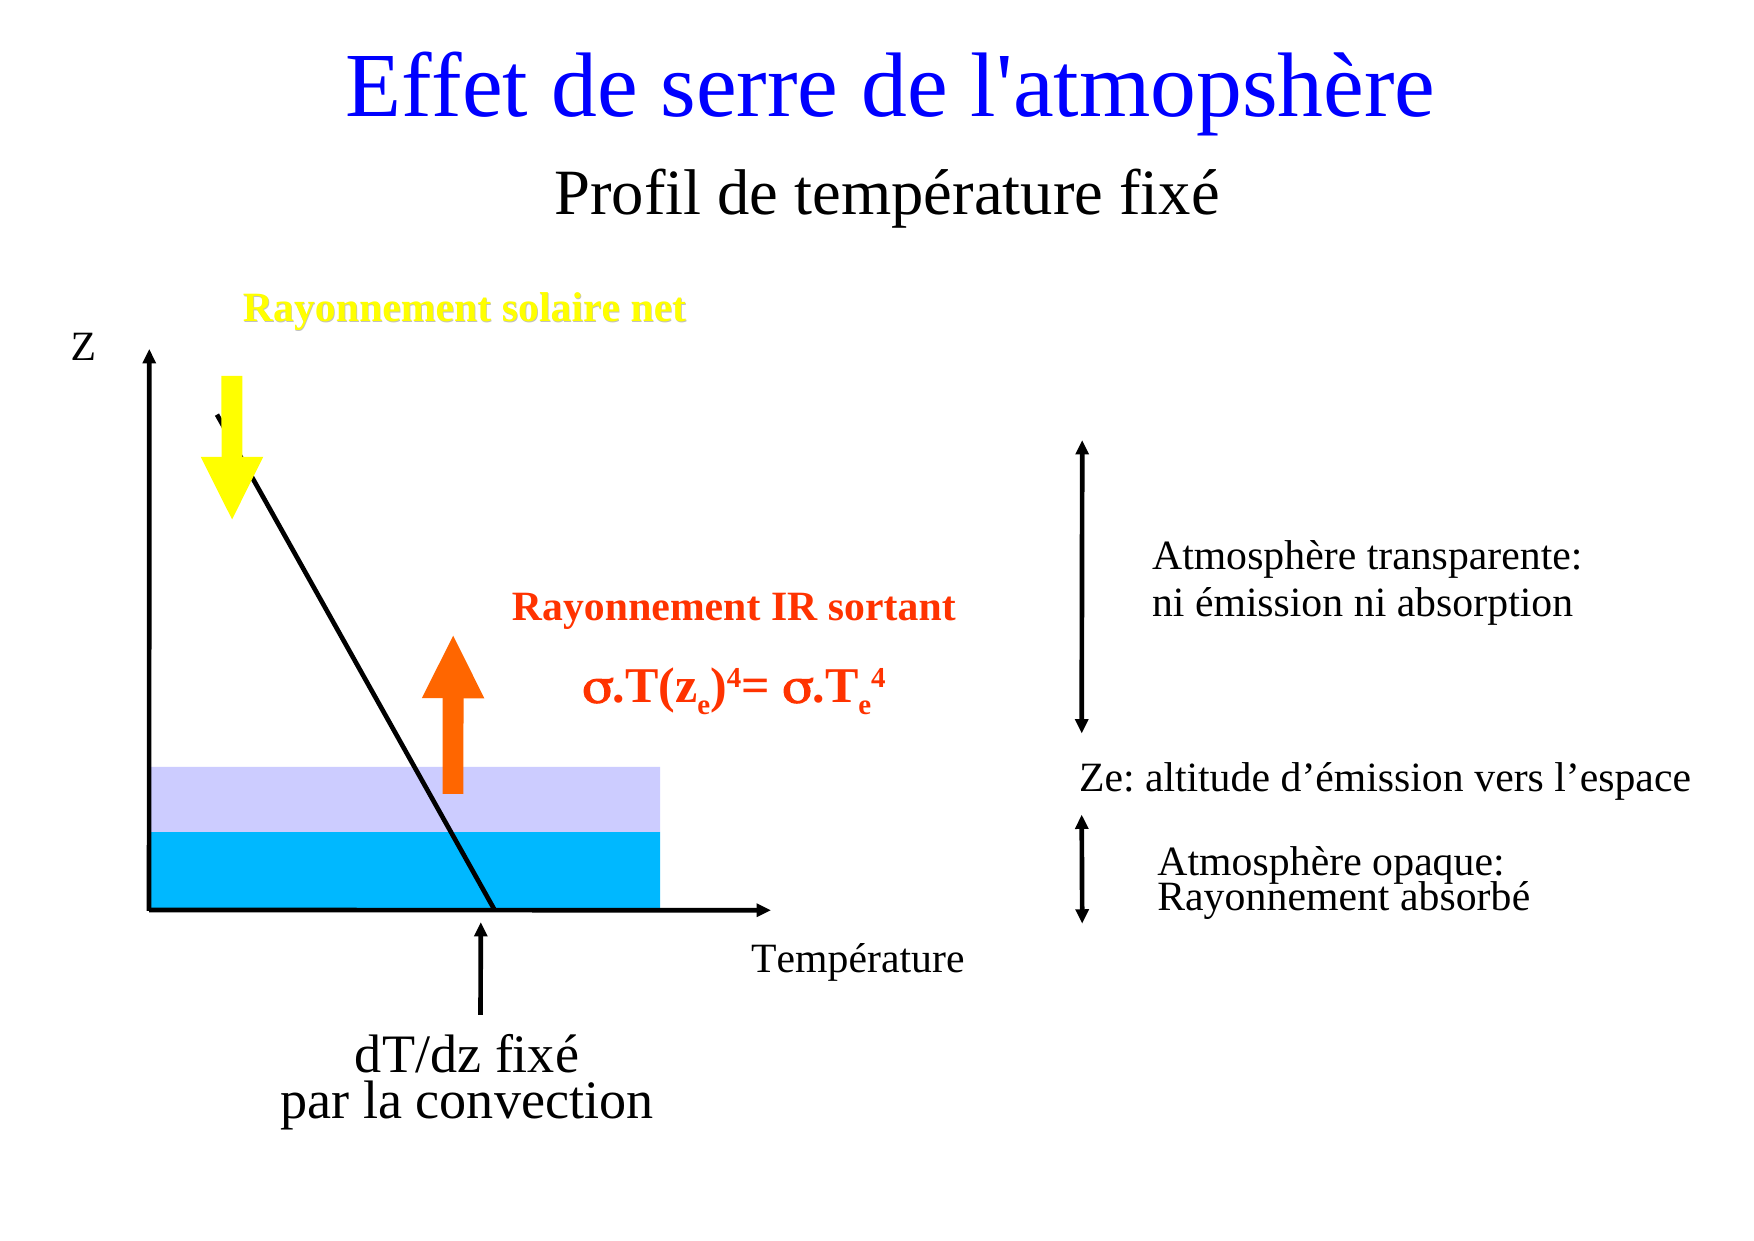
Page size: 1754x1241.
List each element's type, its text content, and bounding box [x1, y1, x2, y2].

text_box Température [734, 935, 982, 989]
text_box Rayonnement solaire net [226, 284, 704, 337]
text_box Profil de température fixé [538, 162, 1238, 234]
text_box Ze: altitude d’émission vers l’espace [1064, 746, 1707, 808]
text_box Rayonnement IR sortant .T(ze)4= .Te4 [495, 584, 973, 721]
text_box [152, 766, 489, 907]
text_box [418, 766, 661, 907]
text_box Z [54, 323, 113, 377]
text_box Atmosphère transparente: ni émission ni absorption [1135, 524, 1600, 634]
text_box Atmosphère opaque: Rayonnement absorbé [1140, 838, 1548, 927]
text_box dT/dz fixé par la convection [263, 1027, 671, 1137]
text_box Effet de serre de l'atmopshère [195, 12, 1588, 155]
